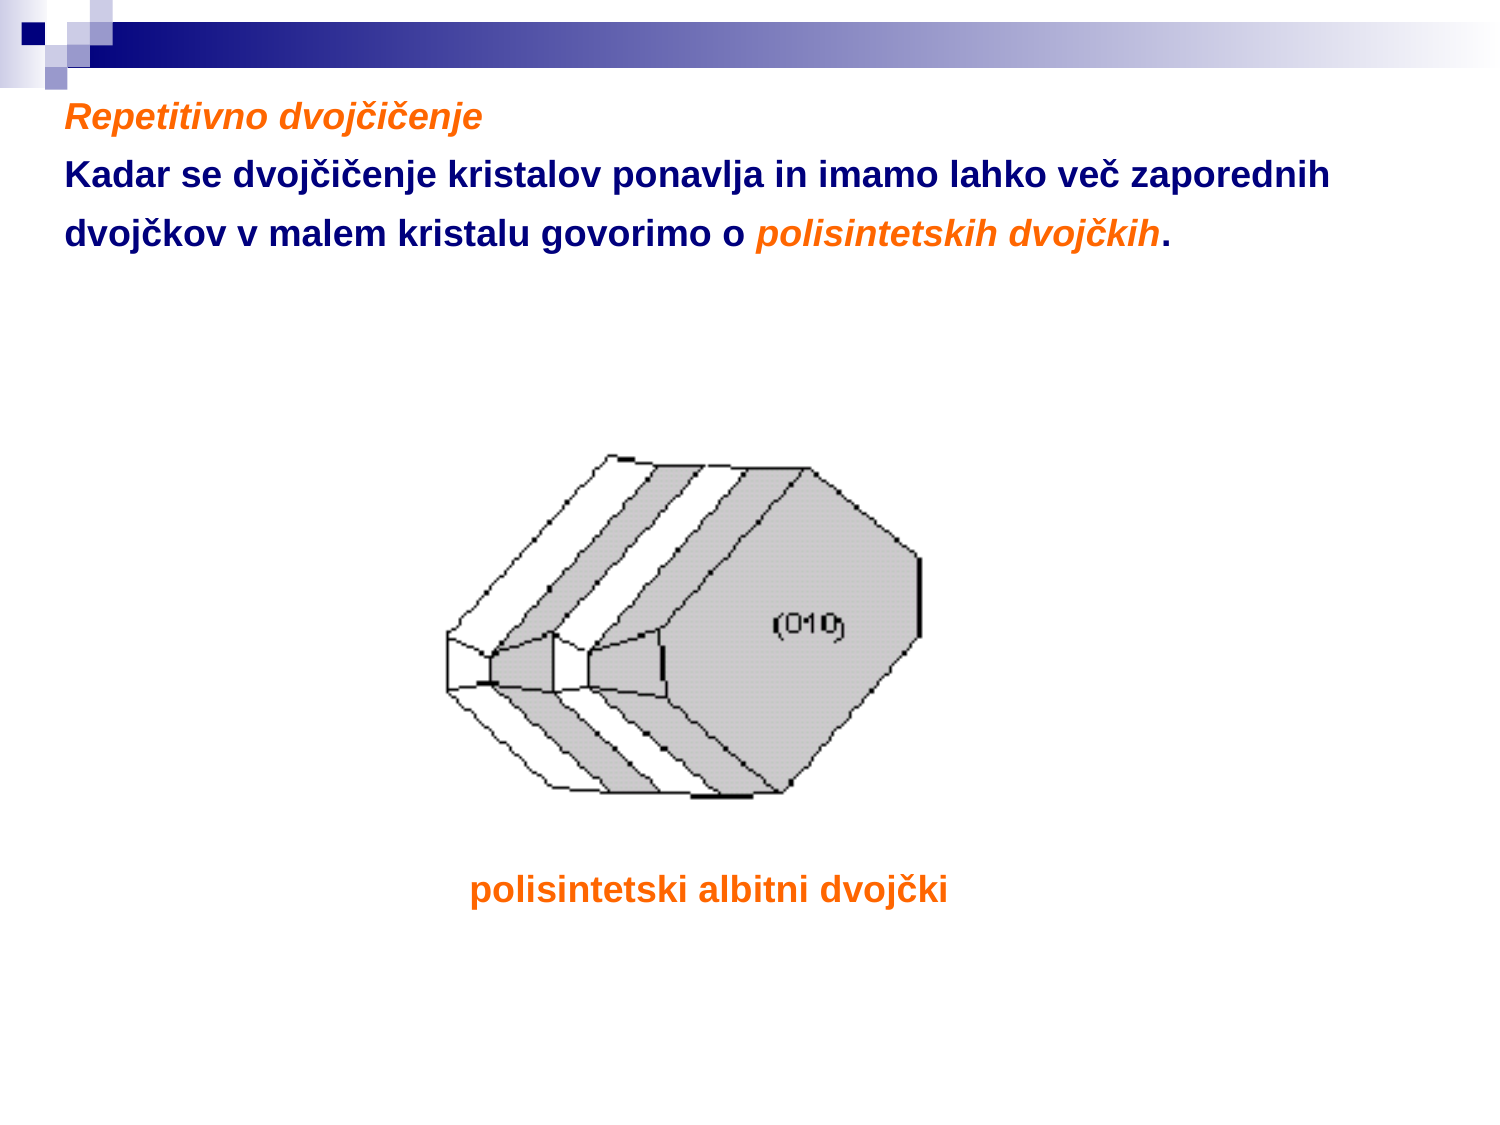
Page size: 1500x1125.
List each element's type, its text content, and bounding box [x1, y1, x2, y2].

text_box Repetitivno dvojčičenje Kadar se dvojčičenje kristalov ponavlja in imamo lahko več zaporednih dvojčkov v malem kristalu govorimo o polisintetskih dvojčkih. [49, 70, 1358, 262]
text_box polisintetski albitni dvojčki [454, 857, 965, 919]
chart [442, 420, 958, 826]
